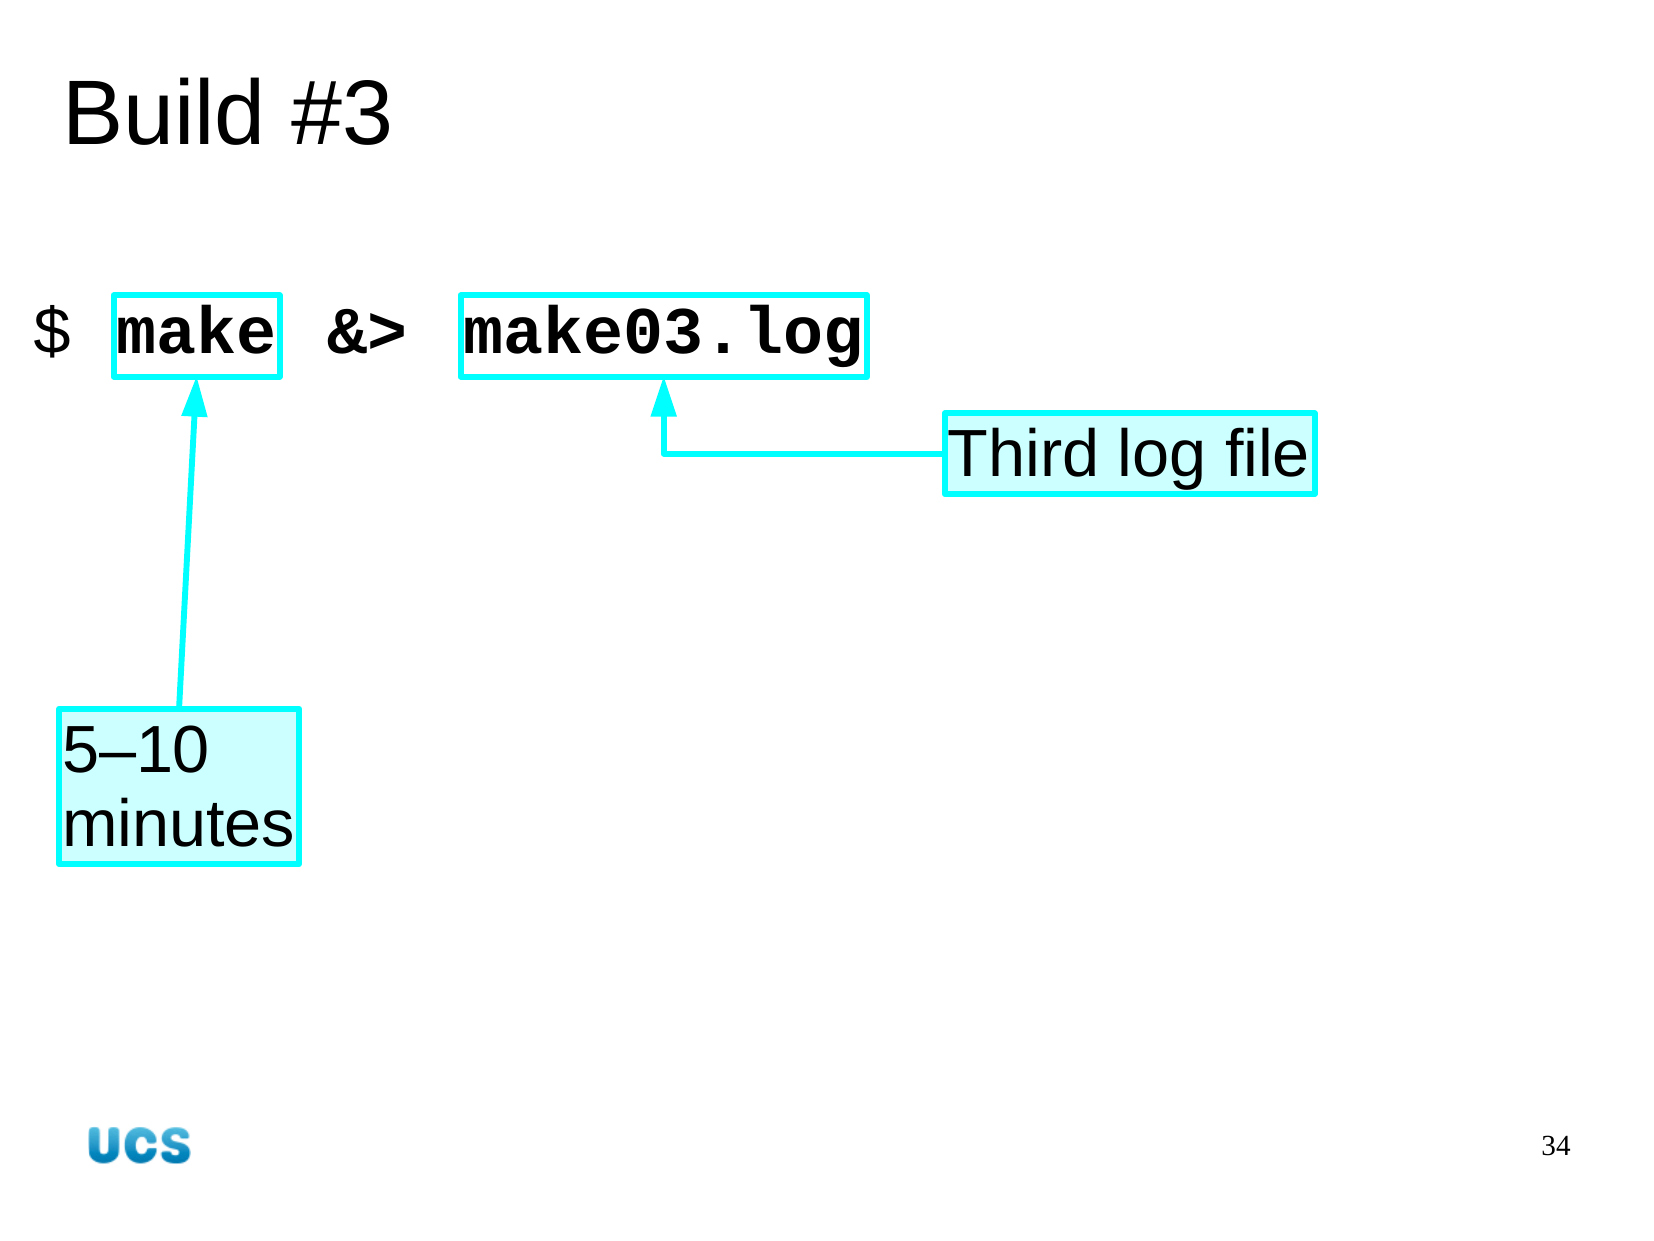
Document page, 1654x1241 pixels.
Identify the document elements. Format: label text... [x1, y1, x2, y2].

text_box Build #3 [59, 59, 397, 168]
text_box make03.log [460, 295, 867, 377]
picture [88, 1126, 191, 1165]
text_box 5‒10 minutes [59, 708, 300, 865]
text_box Third log file [944, 413, 1315, 495]
text_box $ [29, 295, 76, 377]
text_box &> [324, 295, 412, 377]
text_box make [113, 295, 280, 377]
